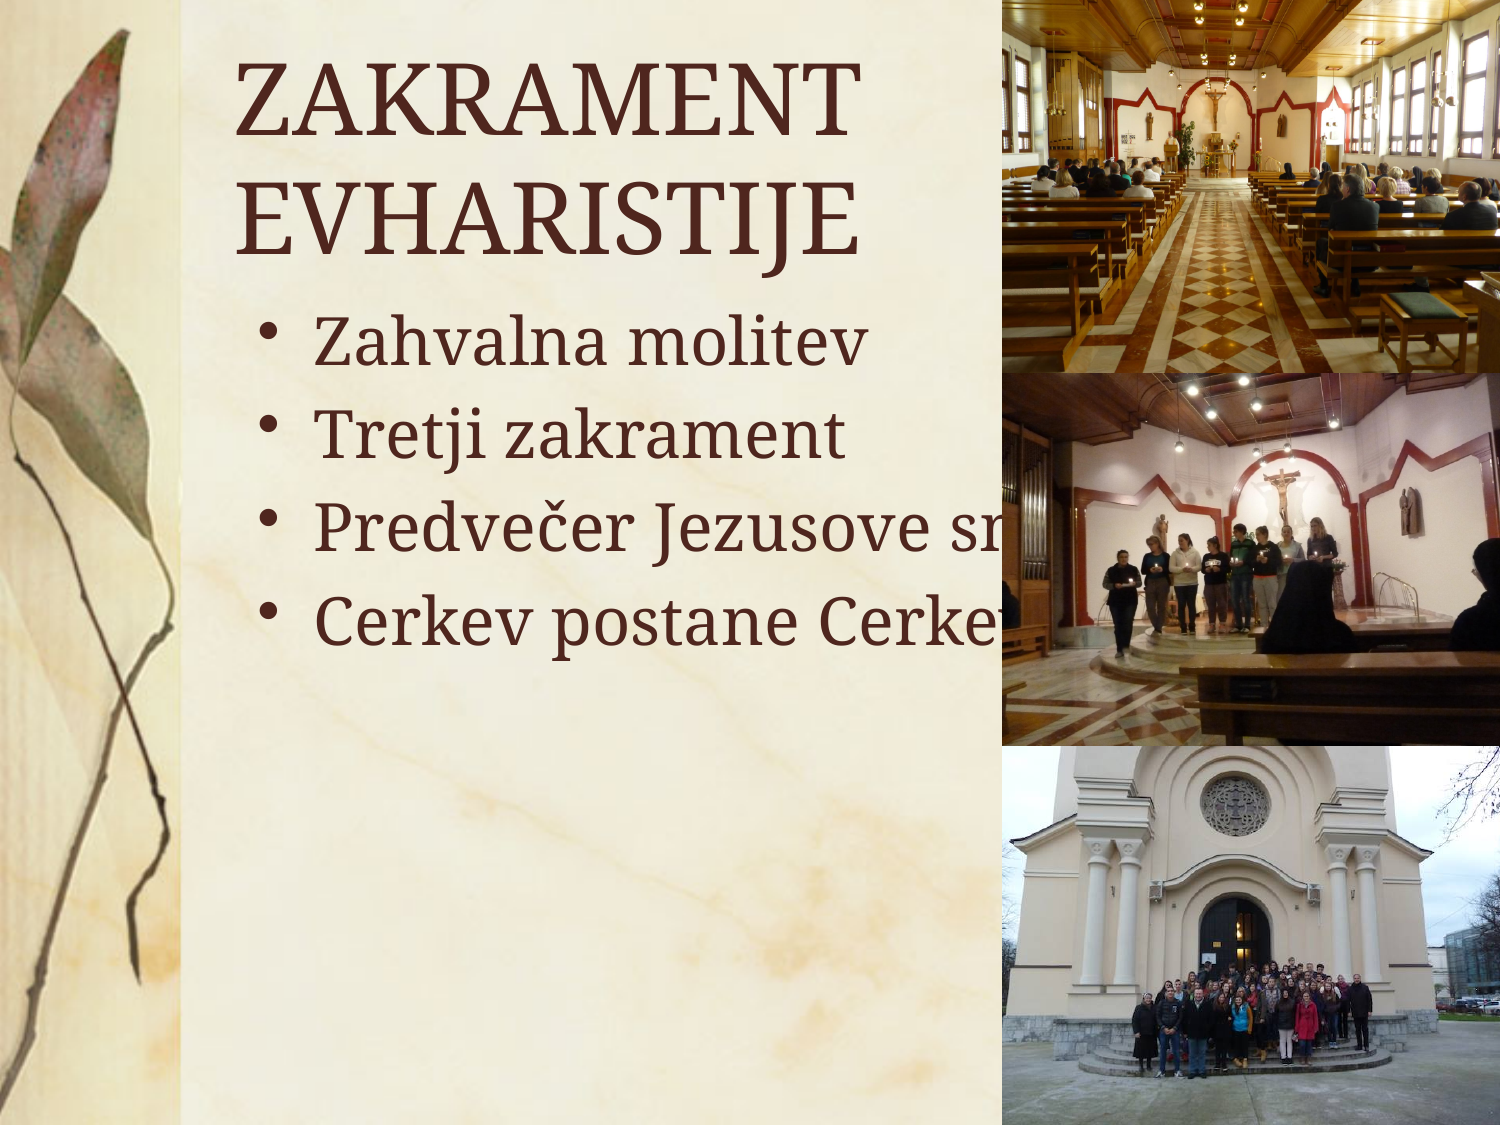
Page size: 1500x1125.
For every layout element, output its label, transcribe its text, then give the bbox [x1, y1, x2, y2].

list Zahvalna molitev Tretji zakrament Predvečer Jezusove smrti Cerkev postane Cerkev [242, 290, 1002, 1034]
picture [0, 0, 1500, 1125]
title ZAKRAMENT EVHARISTIJE [218, 31, 1002, 279]
